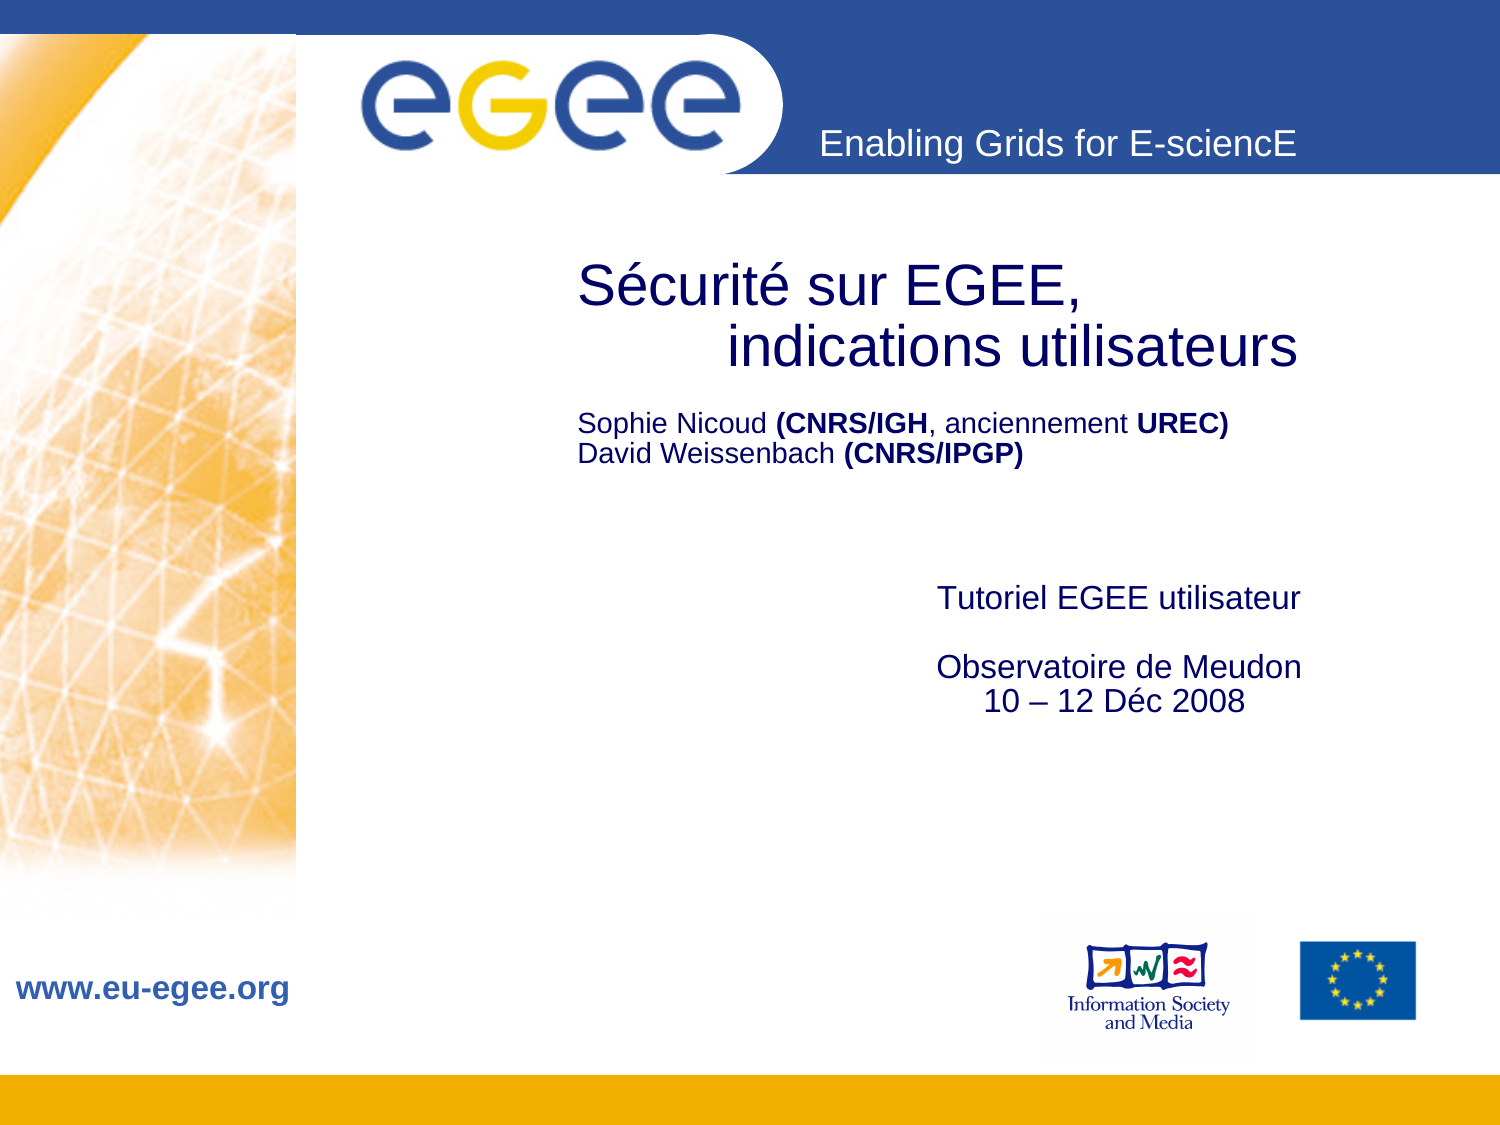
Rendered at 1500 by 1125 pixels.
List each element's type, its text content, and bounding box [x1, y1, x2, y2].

picture [1291, 934, 1424, 1028]
picture [1038, 917, 1258, 1059]
picture [355, 56, 748, 154]
text_box Tutoriel EGEE utilisateur Observatoire de Meudon 10 – 12 Déc 2008 [862, 574, 1377, 728]
title Sécurité sur EGEE, indications utilisateurs Sophie Nicoud (CNRS/IGH, anciennement UREC) David Weissenbach (CNRS/IPGP) [562, 249, 1463, 556]
picture [0, 34, 296, 921]
